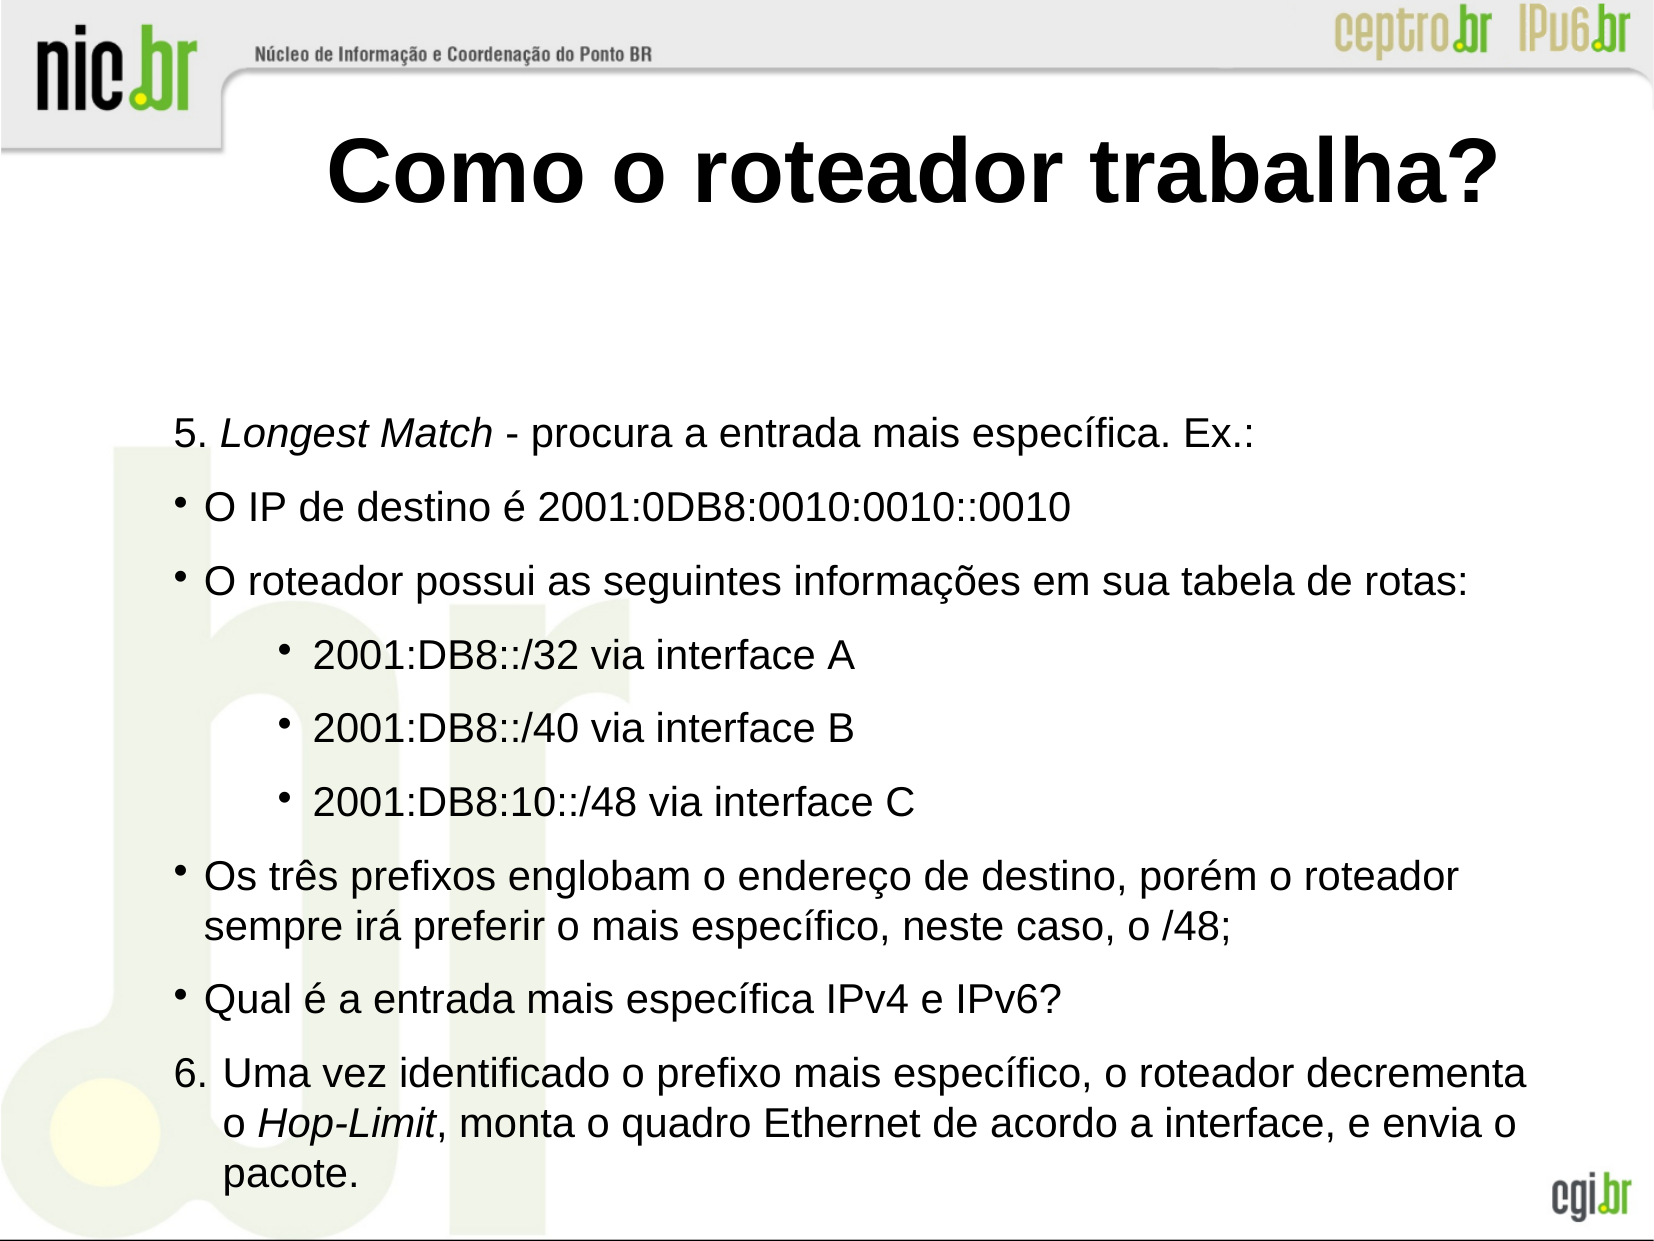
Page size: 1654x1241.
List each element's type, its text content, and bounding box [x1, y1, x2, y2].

text_box Como o roteador trabalha? [177, 97, 1654, 215]
text_box 5. Longest Match - procura a entrada mais específica. Ex.: O IP de destino é 2001:0DB8:0010:0010::0010 O roteador possui as seguintes informações em sua tabela de rotas: 2001:DB8::/32 via interface A 2001:DB8::/40 via interface B 2001:DB8:10::/48 via interface C Os três prefixos englobam o endereço de destino, porém o roteador sempre irá preferir o mais específico, neste caso, o /48; Qual é a entrada mais específica IPv4 e IPv6? 6. Uma vez identificado o prefixo mais específico, o roteador decrementa o Hop-Limit, monta o quadro Ethernet de acordo a interface, e envia o pacote. [158, 396, 1578, 537]
picture [0, 0, 1654, 1241]
